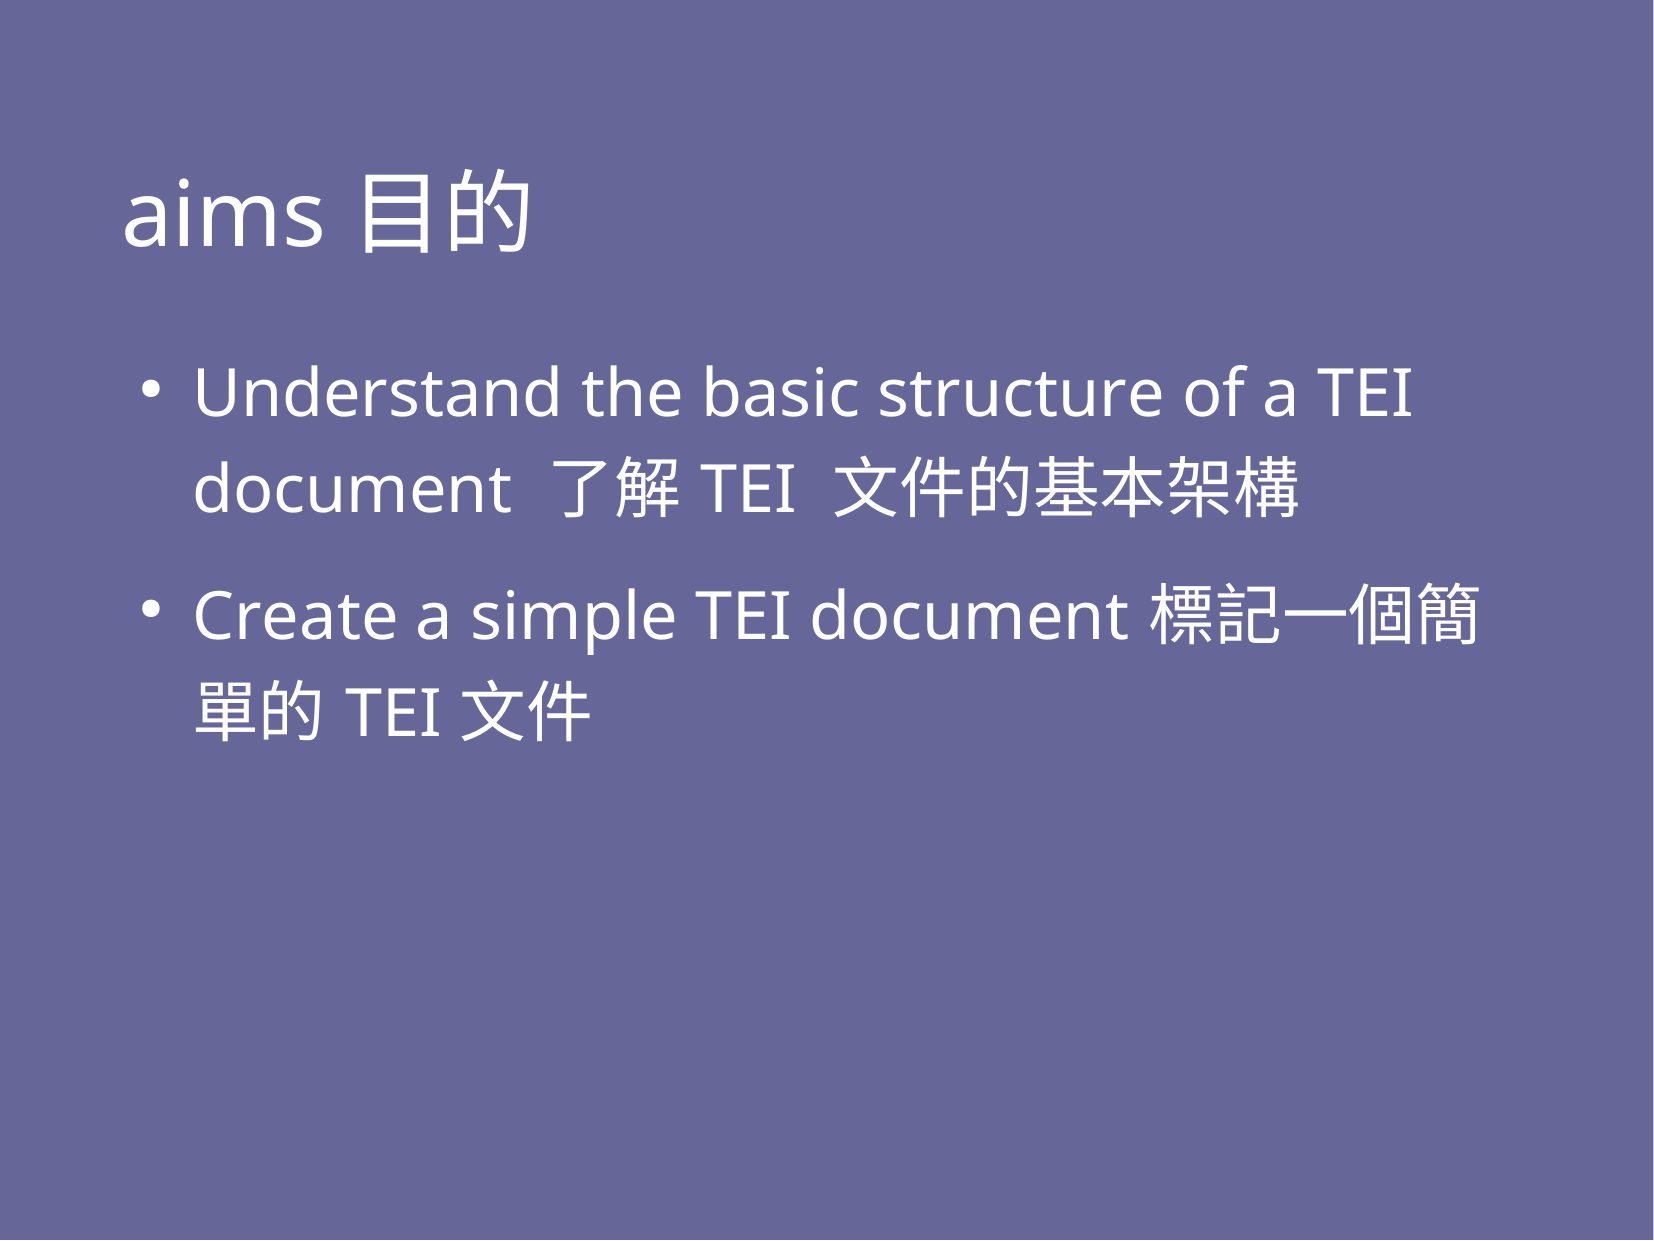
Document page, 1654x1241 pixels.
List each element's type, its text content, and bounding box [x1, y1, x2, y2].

list Understand the basic structure of a TEI document 了解TEI 文件的基本架構 Create a simple TEI document標記一個簡單的TEI文件 [121, 344, 1534, 1127]
title aims目的 [121, 102, 1534, 310]
